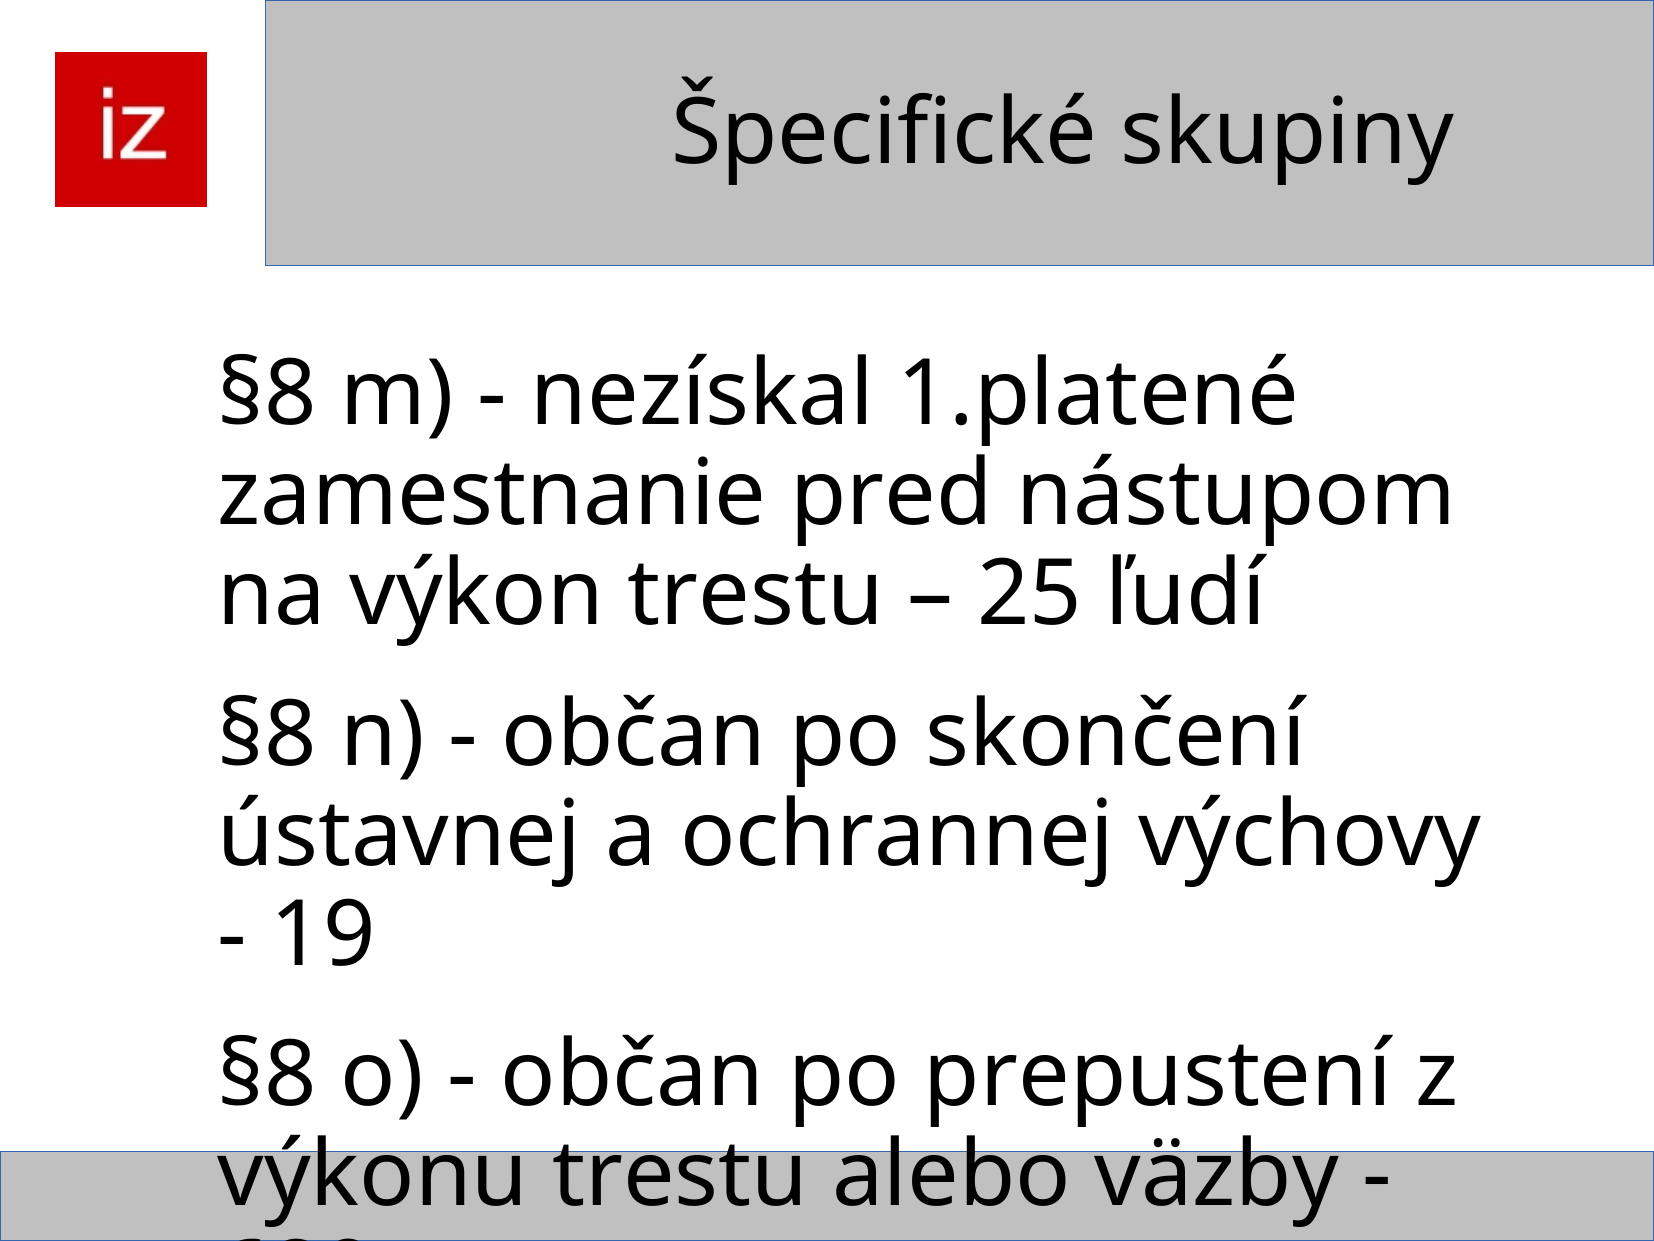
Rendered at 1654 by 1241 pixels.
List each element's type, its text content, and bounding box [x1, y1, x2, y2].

title Špecifické skupiny [561, 29, 1565, 237]
picture [55, 52, 207, 207]
list §8 m) - nezískal 1.platené zamestnanie pred nástupom na výkon trestu – 25 ľudí §8 n) - občan po skončení ústavnej a ochrannej výchovy - 19 §8 o) - občan po prepustení z výkonu trestu alebo väzby - 680 [121, 344, 1533, 1153]
